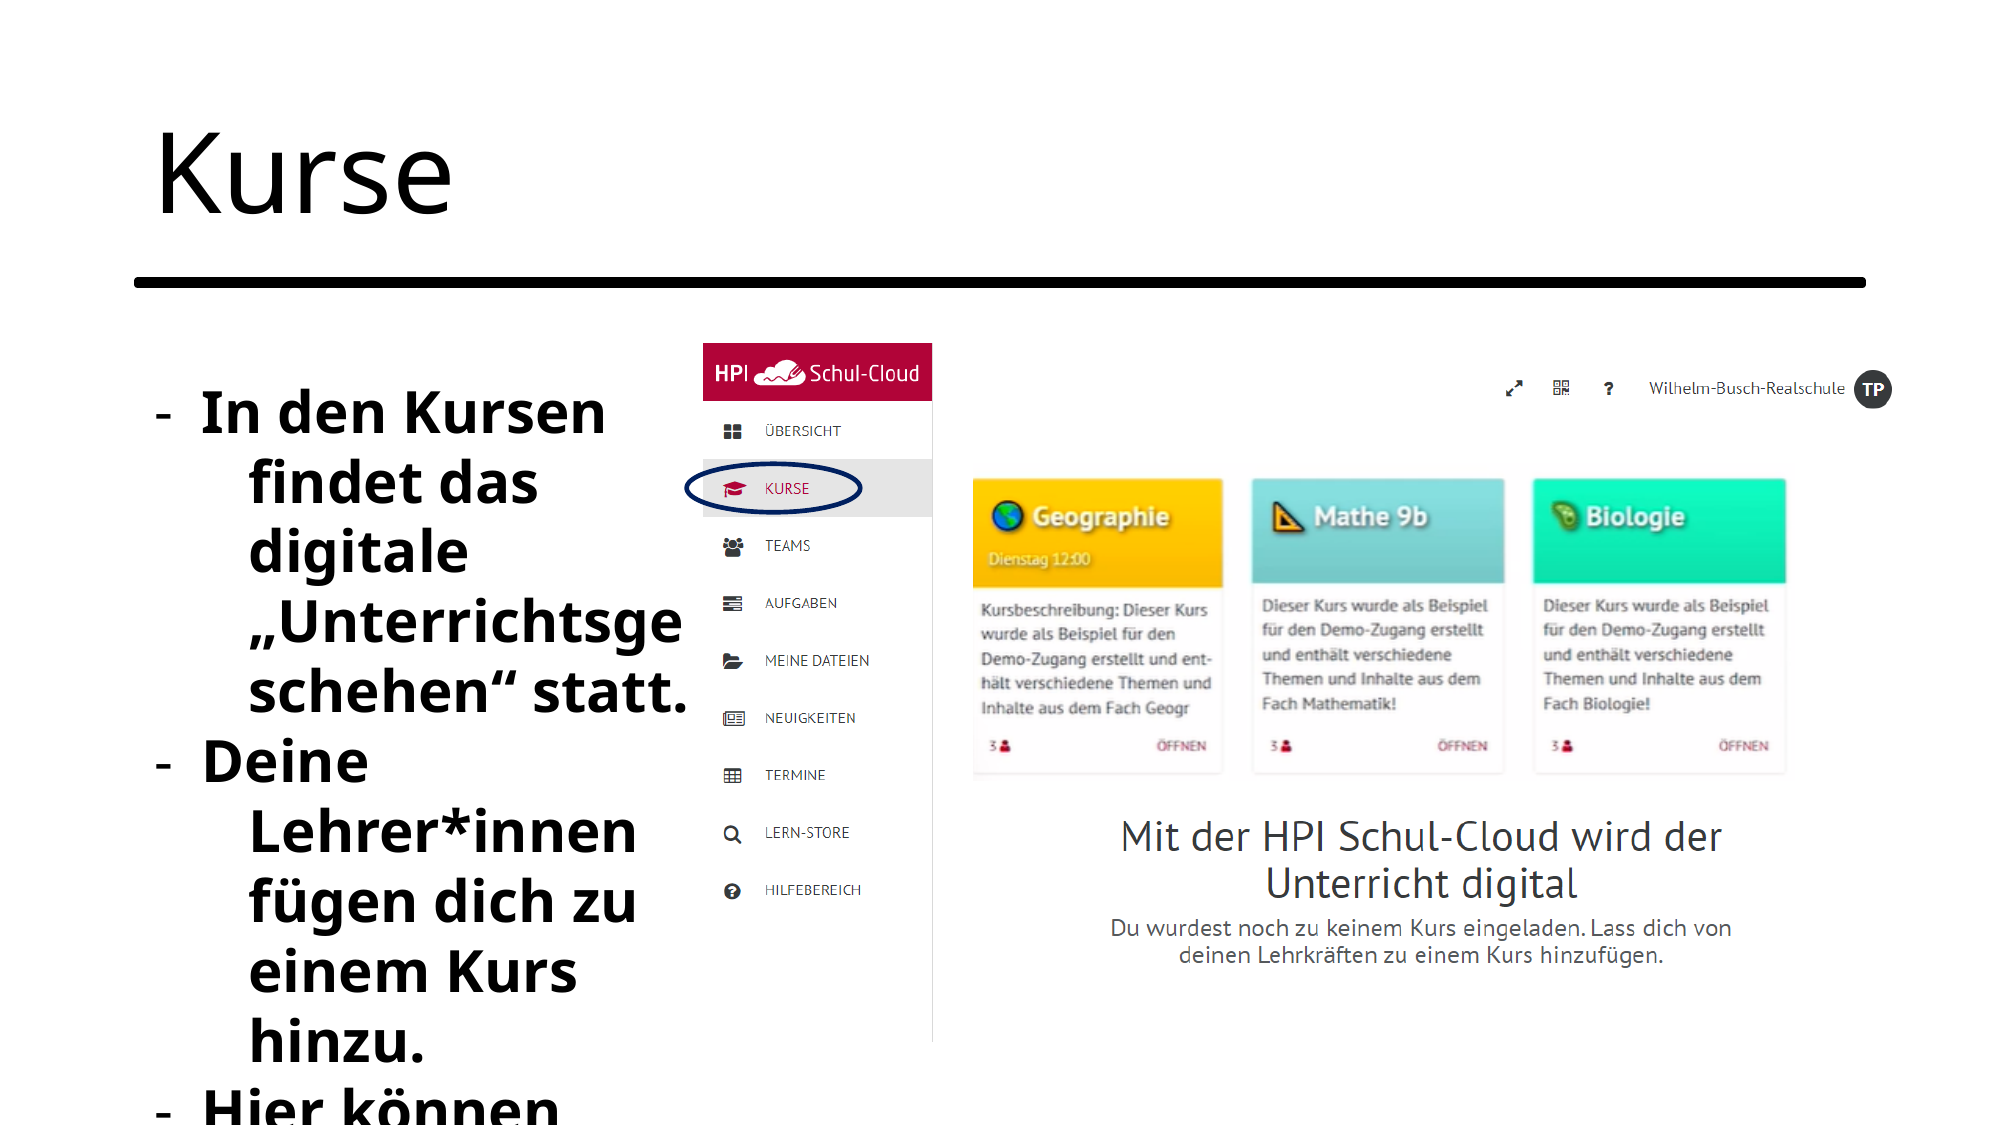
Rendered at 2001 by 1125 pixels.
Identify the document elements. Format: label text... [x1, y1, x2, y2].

title Kurse [137, 59, 1863, 278]
text_box In den Kursen findet das digitale „Unterrichtsgeschehen“ statt. Deine Lehrer*innen fügen dich zu einem Kurs hinzu. Hier können deine Lehrer*innen Aufgaben stellen und Material bereitstellen. Mit Klick auf einen Kurs gelangst du zu dem Material. [139, 367, 703, 1019]
picture [703, 343, 1908, 1042]
picture [703, 467, 857, 509]
